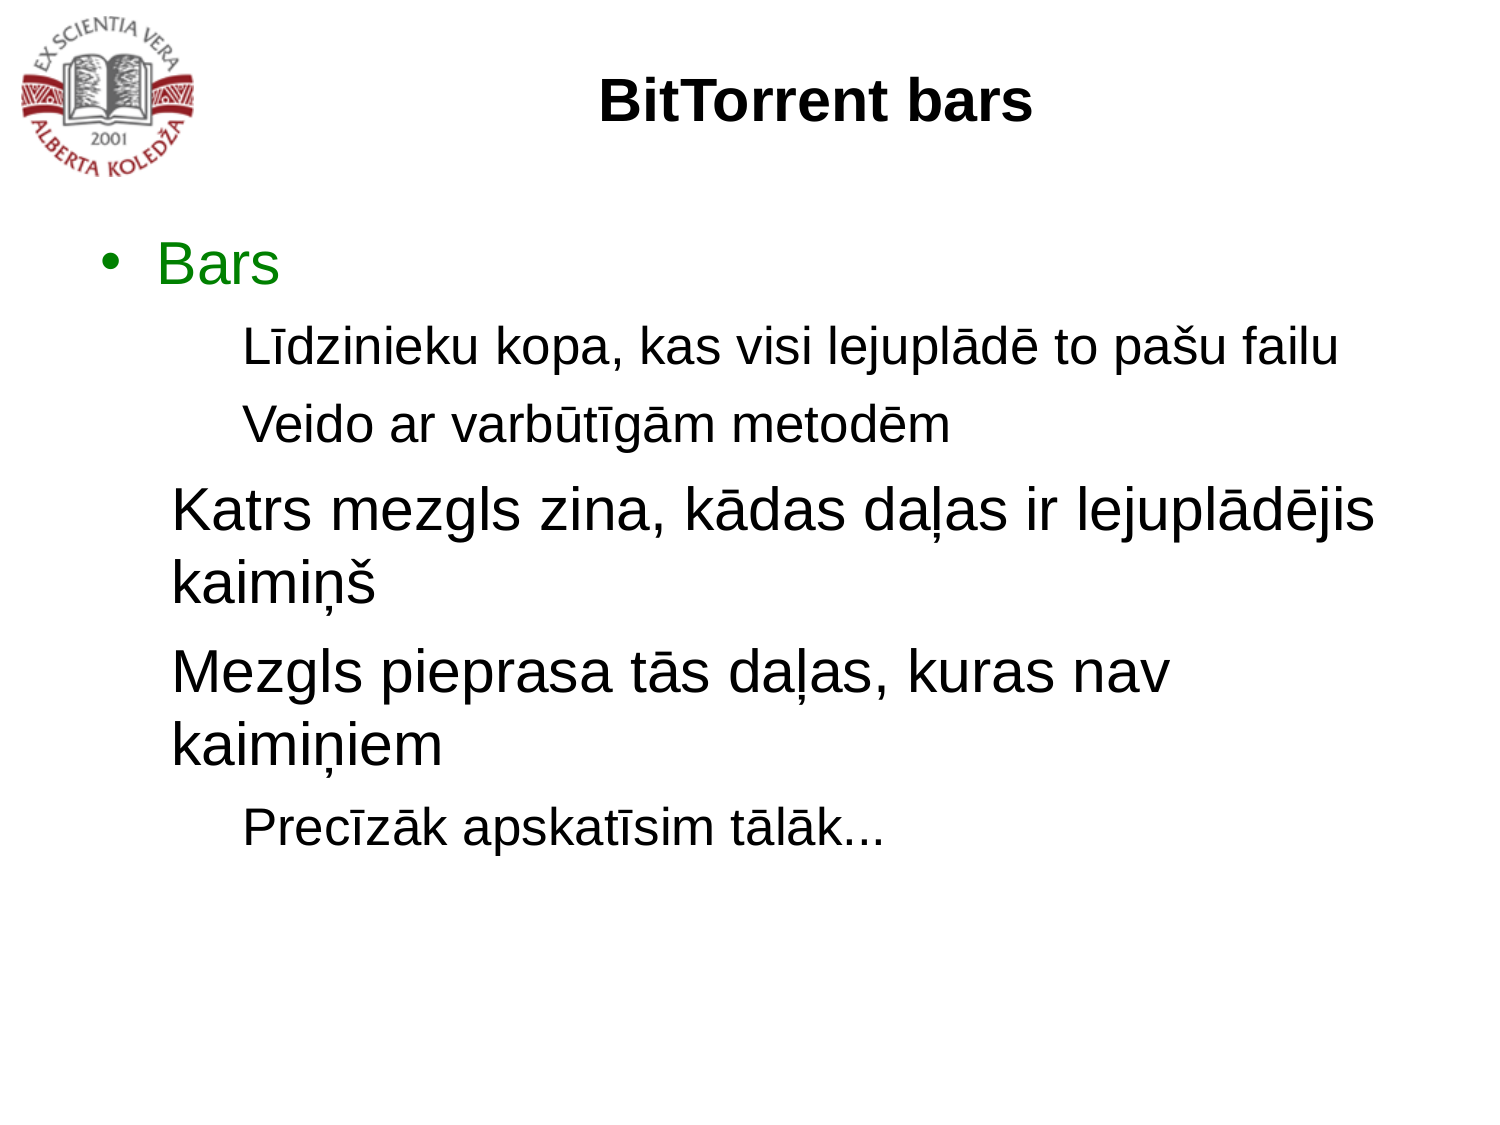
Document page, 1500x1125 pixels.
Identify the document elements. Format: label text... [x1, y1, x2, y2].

title BitTorrent bars [187, 44, 1425, 150]
list Bars Līdzinieku kopa, kas visi lejuplādē to pašu failu Veido ar varbūtīgām metodēm Katrs mezgls zina, kādas daļas ir lejuplādējis kaimiņš Mezgls pieprasa tās daļas, kuras nav kaimiņiem Precīzāk apskatīsim tālāk... [85, 216, 1436, 1035]
picture [21, 16, 194, 177]
